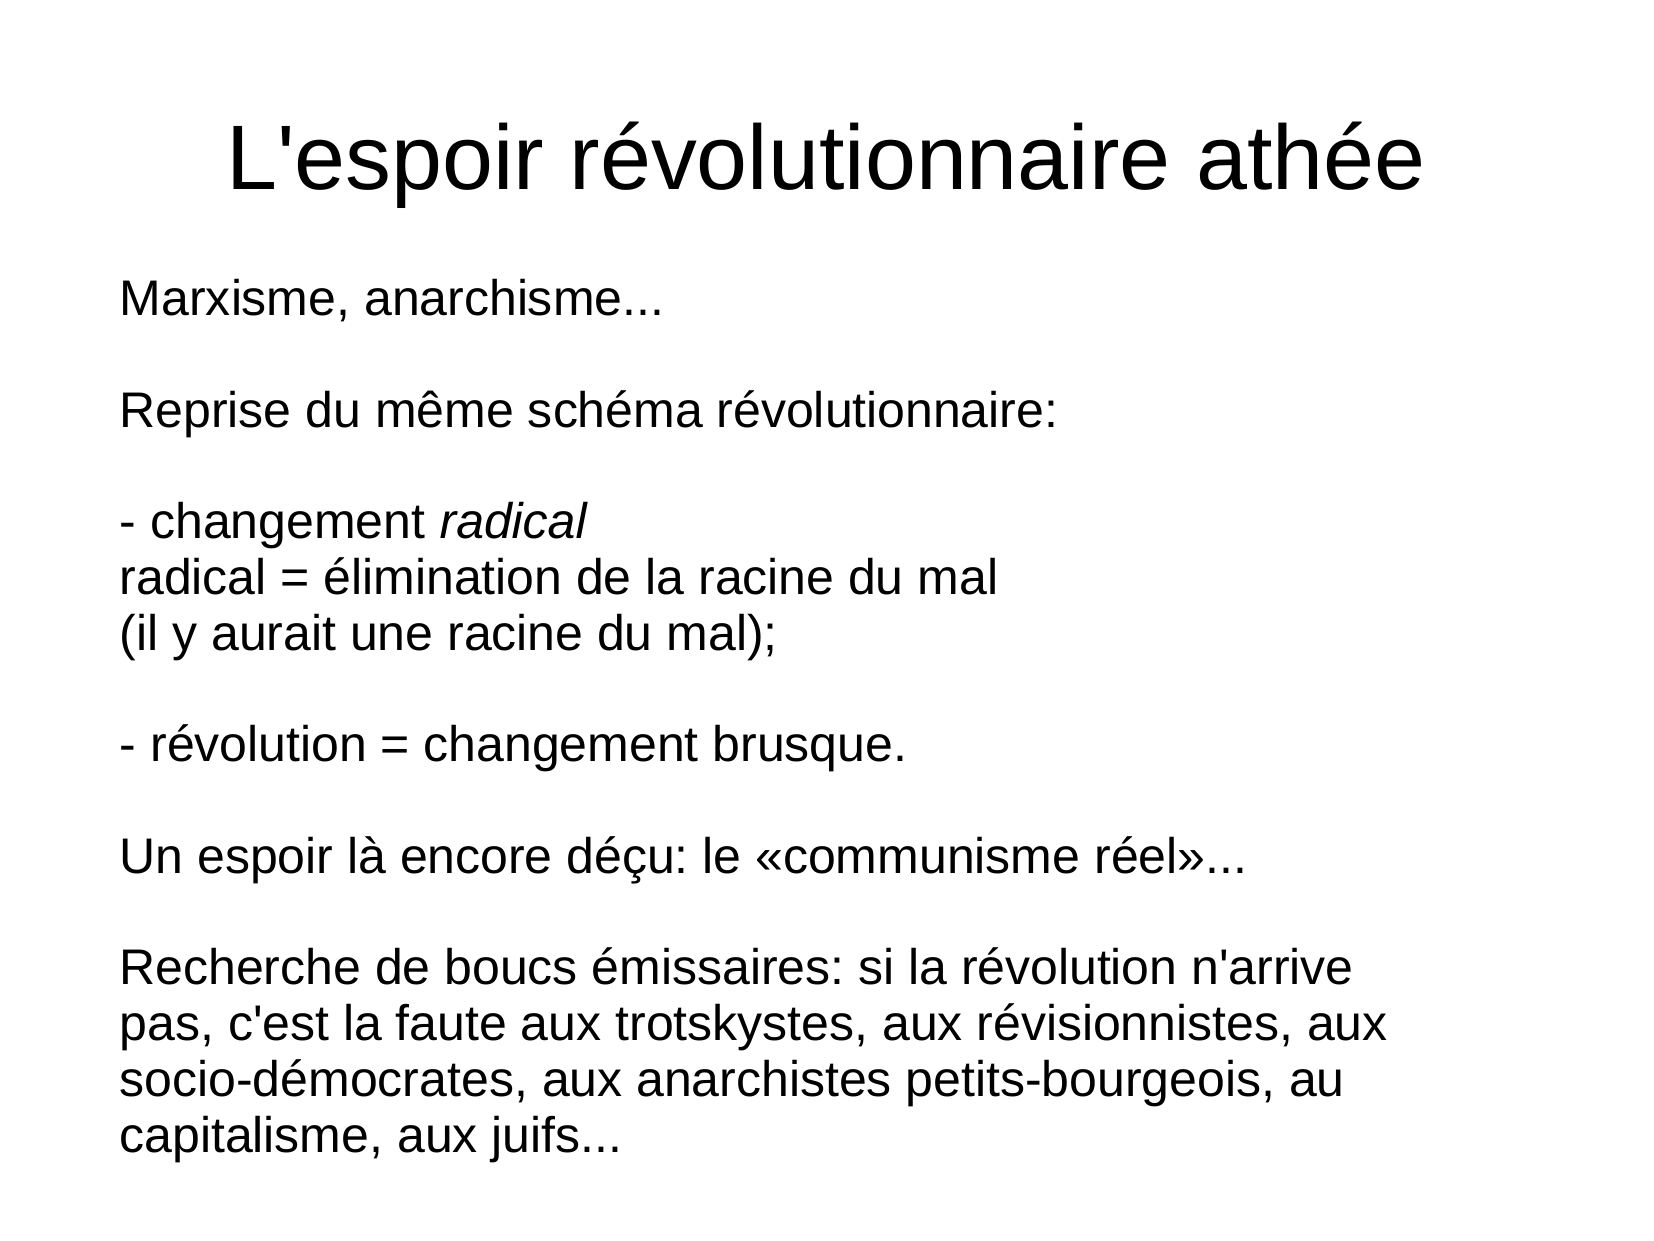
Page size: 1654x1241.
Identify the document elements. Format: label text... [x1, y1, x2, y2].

title L'espoir révolutionnaire athée [82, 49, 1571, 257]
text_box Marxisme, anarchisme... Reprise du même schéma révolutionnaire: - changement radical radical = élimination de la racine du mal (il y aurait une racine du mal); - révolution = changement brusque. Un espoir là encore déçu: le «communisme réel»... Recherche de boucs émissaires: si la révolution n'arrive pas, c'est la faute aux trotskystes, aux révisionnistes, aux socio-démocrates, aux anarchistes petits-bourgeois, au capitalisme, aux juifs... [105, 263, 1531, 1171]
